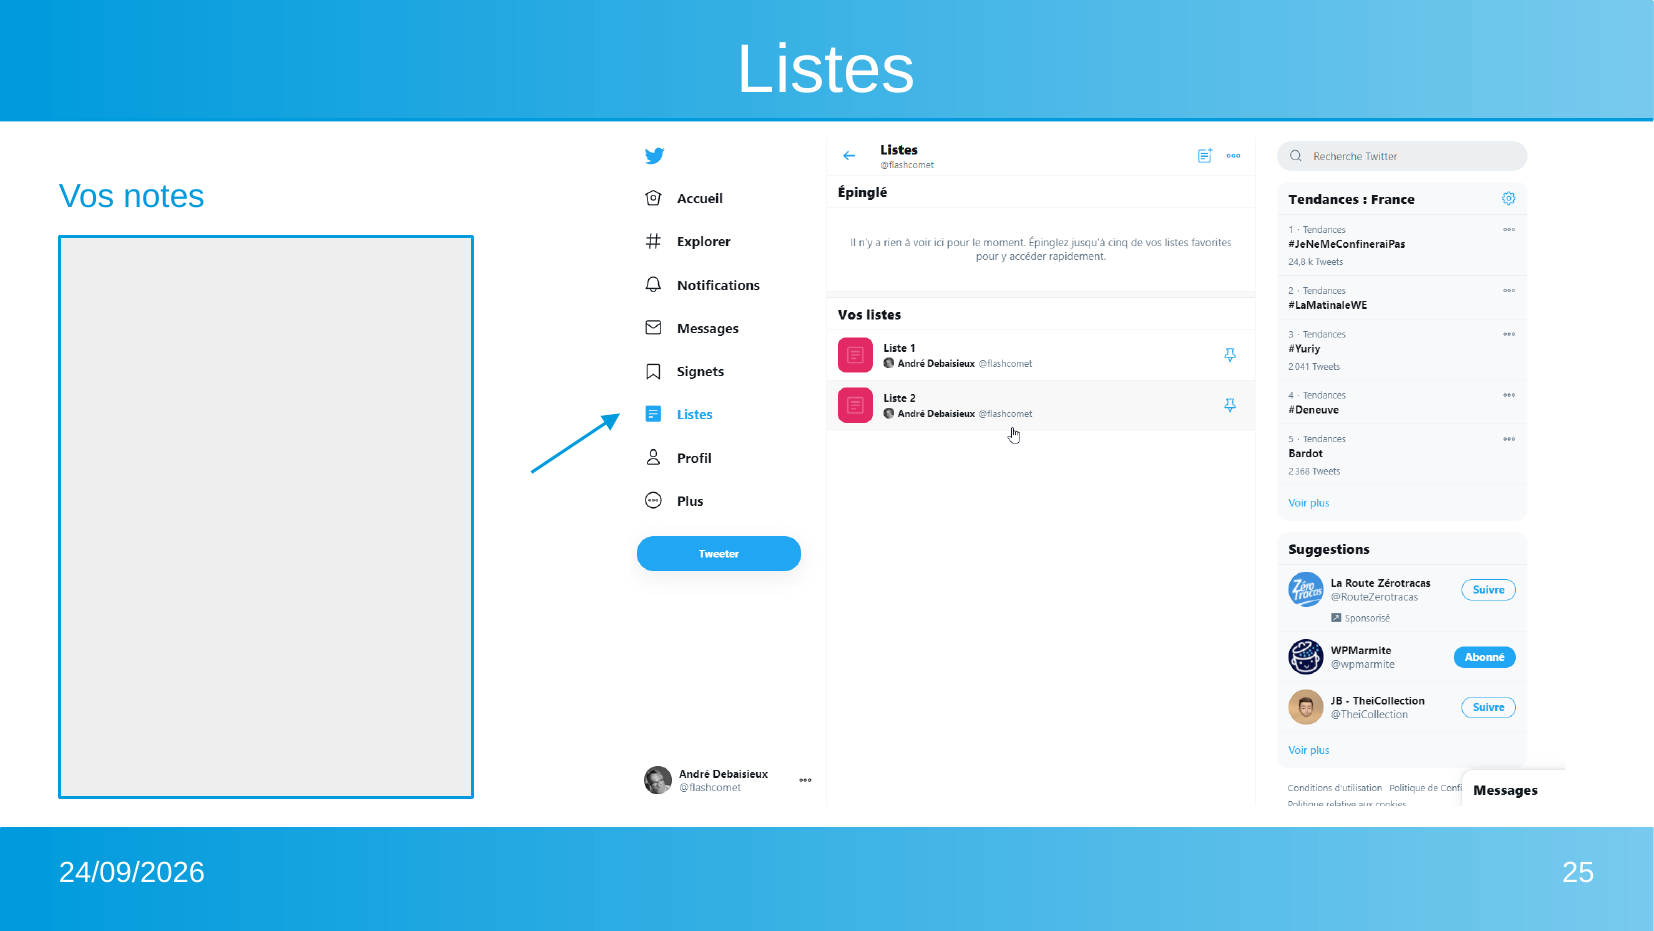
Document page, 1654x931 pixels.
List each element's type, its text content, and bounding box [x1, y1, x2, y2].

title Listes [59, 29, 1595, 108]
list Vos notes [59, 177, 443, 236]
text_box [59, 236, 473, 798]
picture [620, 137, 1565, 806]
